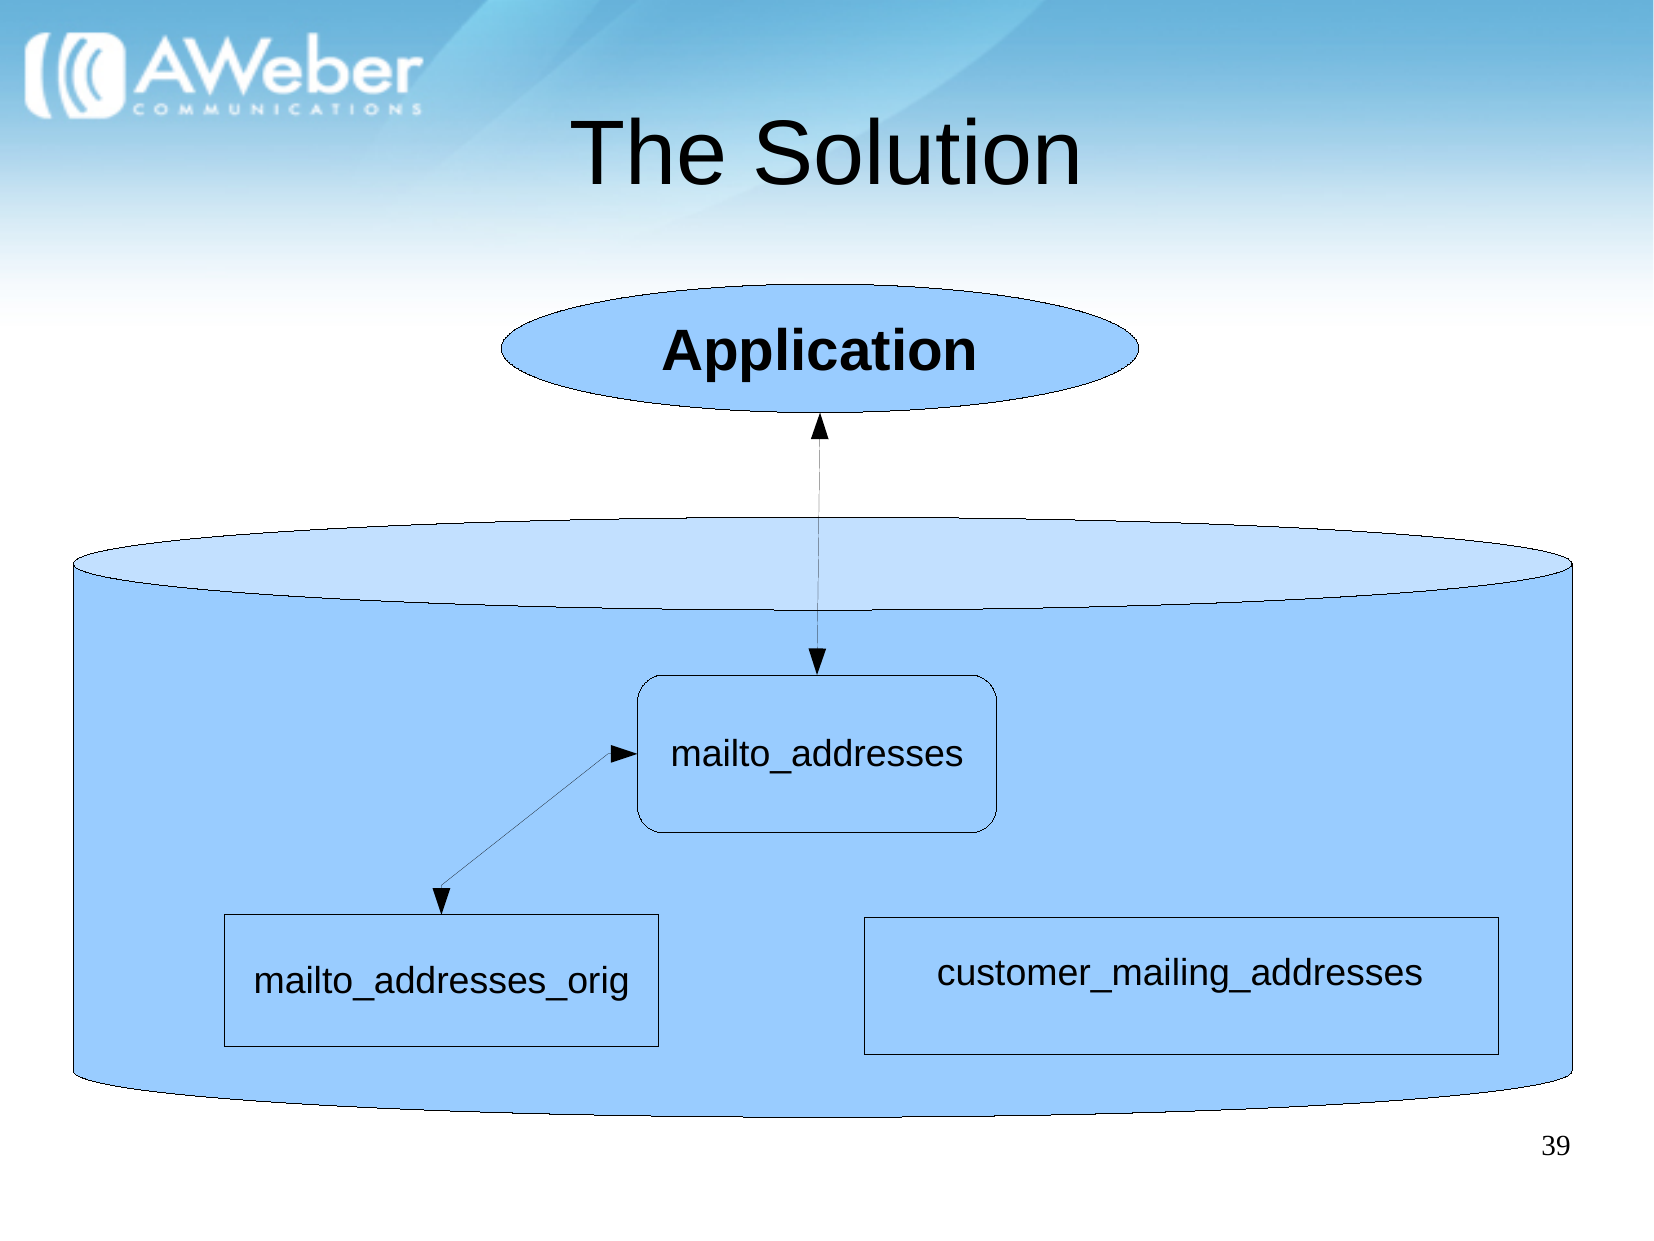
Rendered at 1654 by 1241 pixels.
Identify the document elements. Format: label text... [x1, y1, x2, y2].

title The Solution [82, 49, 1571, 257]
text_box customer_mailing_addresses [922, 944, 1440, 1001]
text_box mailto_addresses_orig [224, 914, 659, 1047]
text_box Application [646, 310, 994, 412]
text_box [501, 284, 1139, 403]
picture [0, 0, 1654, 376]
text_box [73, 564, 1573, 1118]
text_box mailto_addresses [637, 675, 997, 833]
